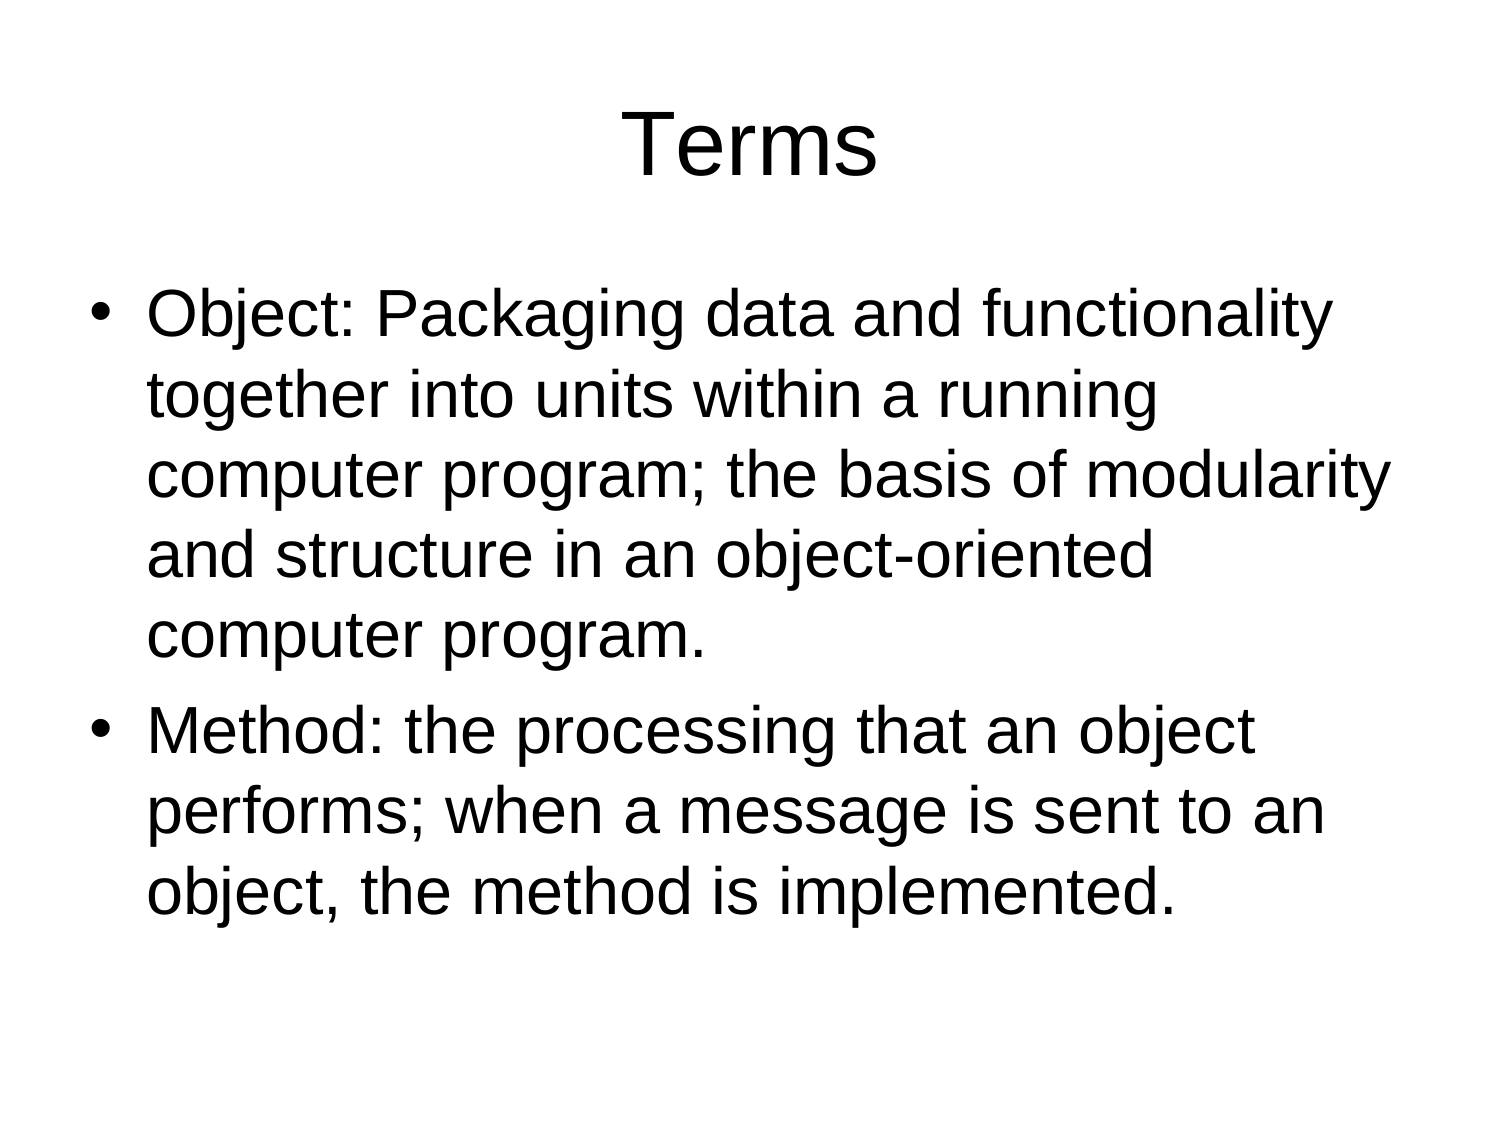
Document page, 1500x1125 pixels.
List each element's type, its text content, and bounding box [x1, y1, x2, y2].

list Object: Packaging data and functionality together into units within a running computer program; the basis of modularity and structure in an object-oriented computer program. Method: the processing that an object performs; when a message is sent to an object, the method is implemented. [75, 262, 1426, 1005]
title Terms [75, 45, 1426, 233]
